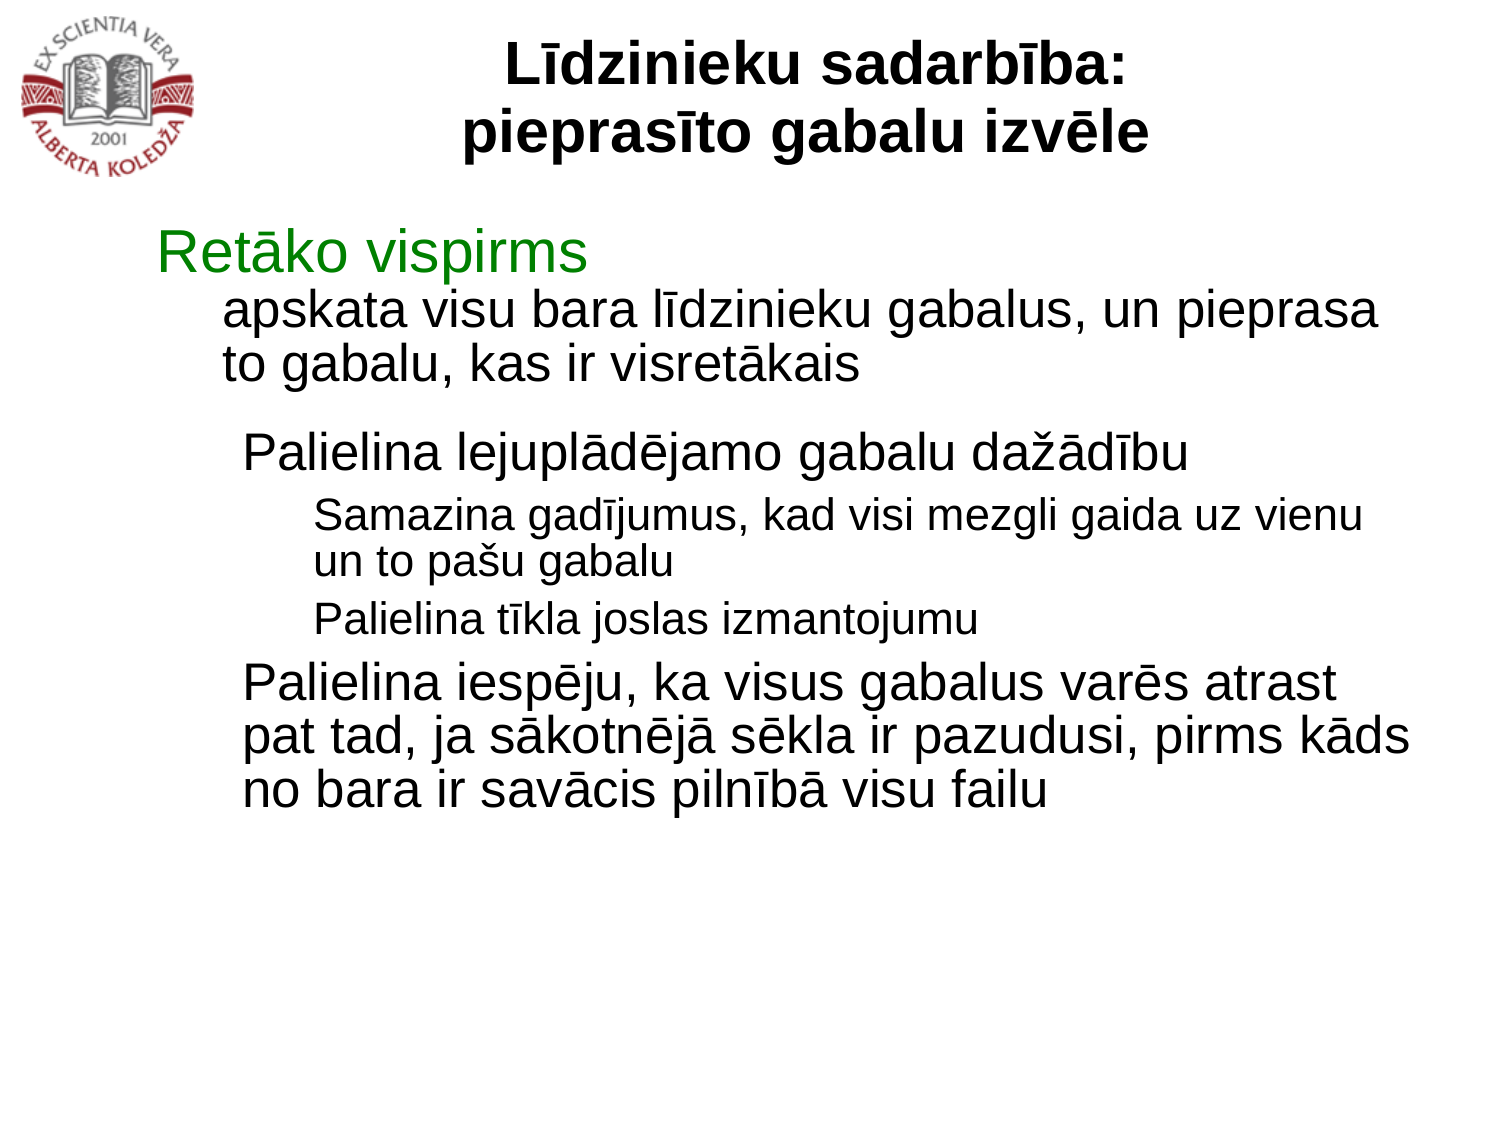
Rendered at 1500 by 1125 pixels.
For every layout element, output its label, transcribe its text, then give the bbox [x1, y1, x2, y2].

title Līdzinieku sadarbība: pieprasīto gabalu izvēle [187, 29, 1425, 166]
list Retāko vispirms apskata visu bara līdzinieku gabalus, un pieprasa to gabalu, kas ir visretākais Palielina lejuplādējamo gabalu dažādību Samazina gadījumus, kad visi mezgli gaida uz vienu un to pašu gabalu Palielina tīkla joslas izmantojumu Palielina iespēju, ka visus gabalus varēs atrast pat tad, ja sākotnējā sēkla ir pazudusi, pirms kāds no bara ir savācis pilnībā visu failu [85, 216, 1436, 1035]
picture [21, 16, 194, 177]
